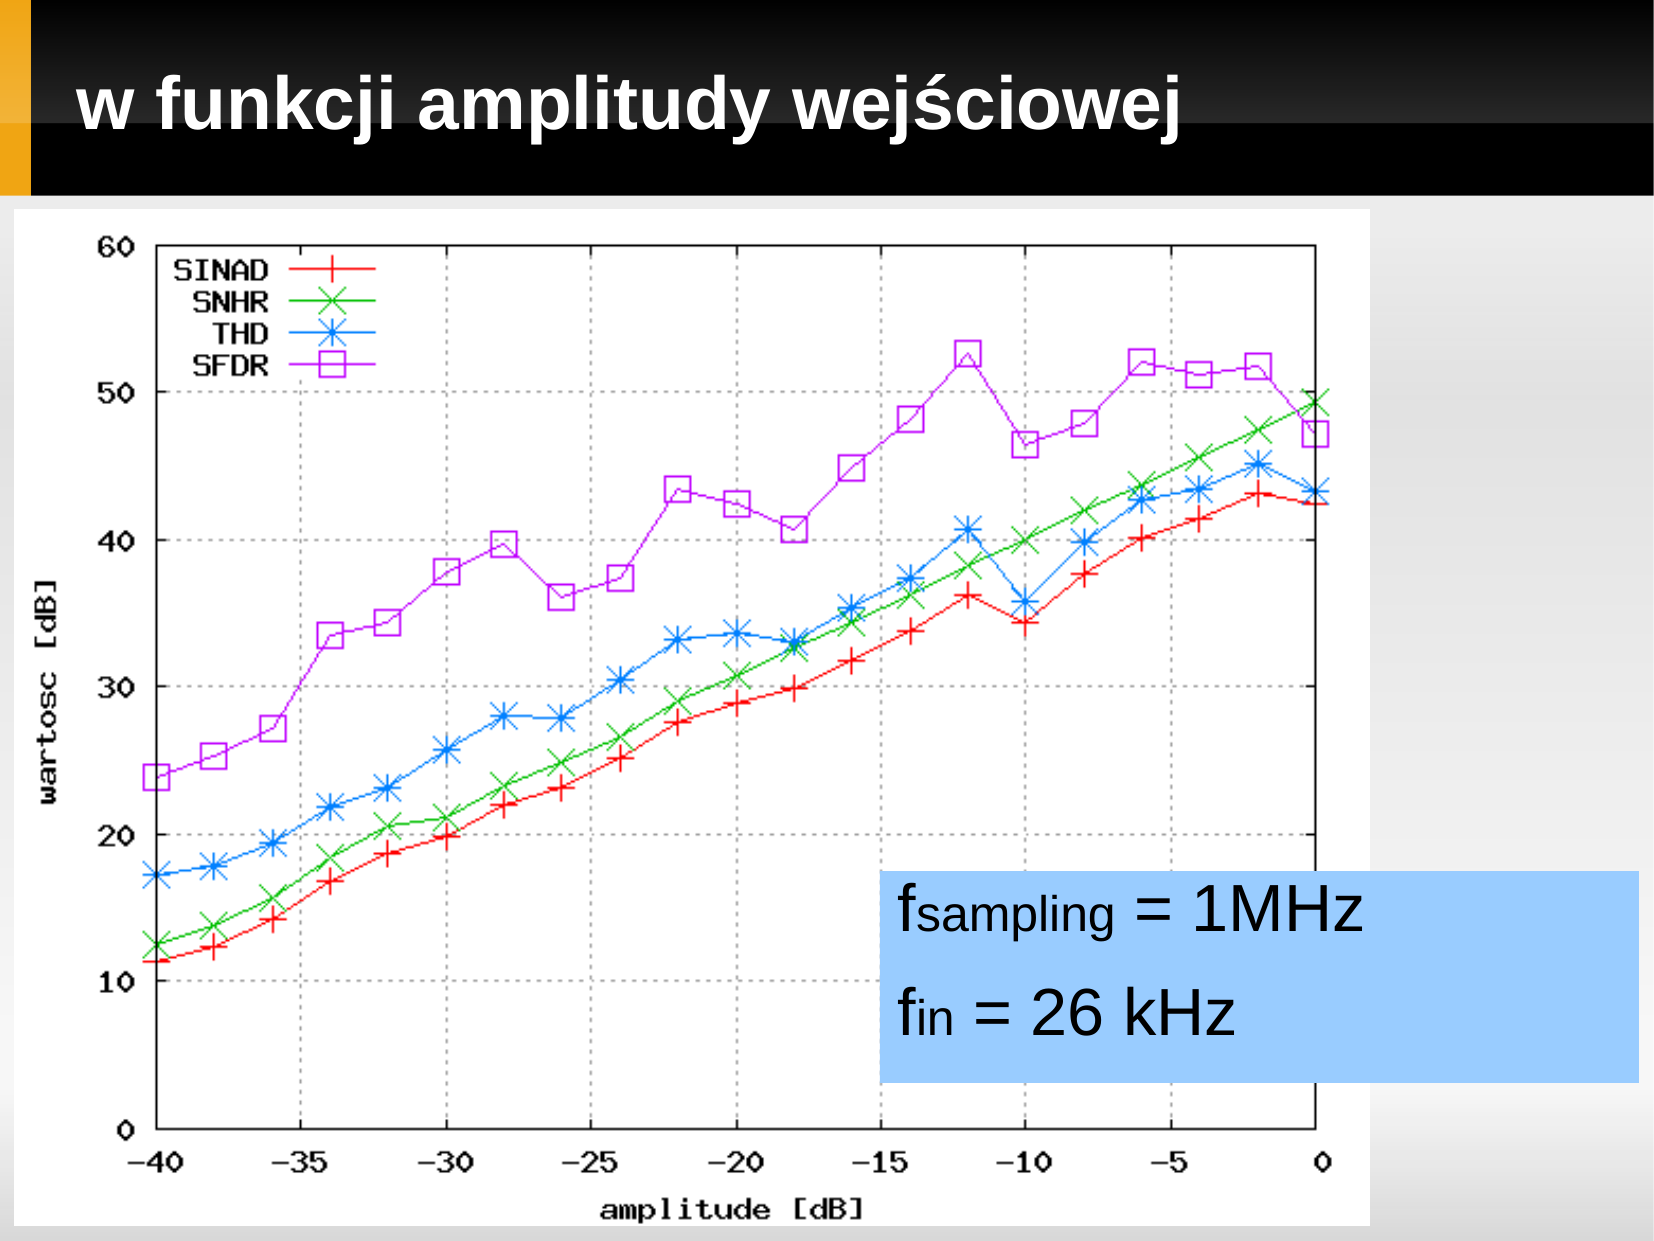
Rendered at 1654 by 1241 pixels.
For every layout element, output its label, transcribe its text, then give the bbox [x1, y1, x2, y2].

title w funkcji amplitudy wejściowej [76, 7, 1565, 200]
list fsampling = 1MHz fin = 26 kHz [879, 871, 1639, 1083]
picture [0, 0, 1654, 1241]
